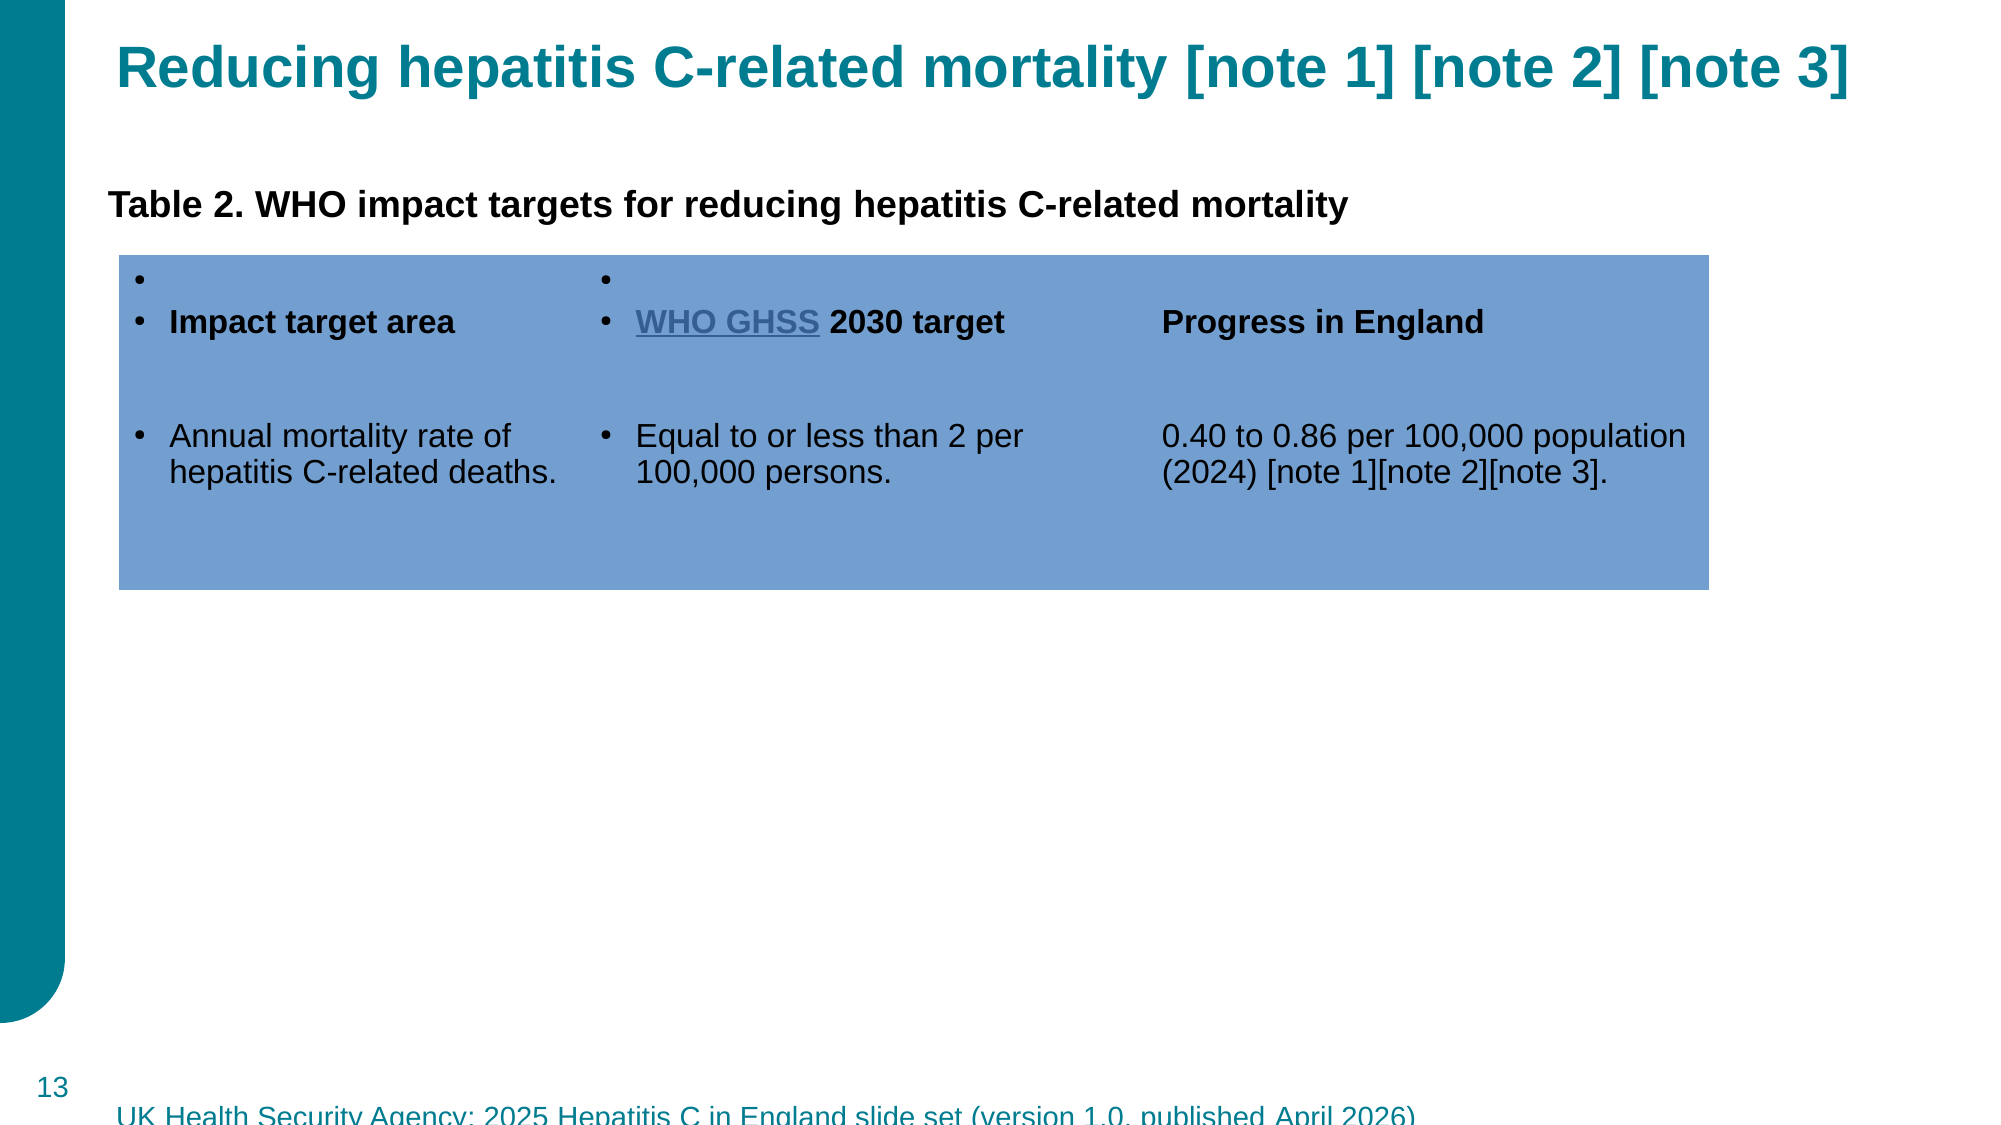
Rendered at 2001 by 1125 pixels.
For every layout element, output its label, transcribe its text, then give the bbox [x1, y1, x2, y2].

table_cell 0.40 to 0.86 per 100,000 population (2024) [note 1][note 2][note 3]. [1147, 410, 1709, 590]
table_header Progress in England [1147, 255, 1709, 410]
text_box UK Health Security Agency: 2025 Hepatitis C in England slide set (version 1.0, published April 2026) [101, 1056, 1743, 1116]
table_cell Annual mortality rate of hepatitis C-related deaths. [119, 410, 585, 590]
table_header Impact target area [119, 255, 585, 410]
table_cell Equal to or less than 2 per 100,000 persons. [585, 410, 1147, 590]
text_box [21, 1056, 93, 1117]
text_box Table 2. WHO impact targets for reducing hepatitis C-related mortality [92, 188, 1512, 235]
title Reducing hepatitis C-related mortality [note 1] [note 2] [note 3] [101, 29, 1926, 189]
table_header WHO GHSS 2030 target [585, 255, 1147, 410]
